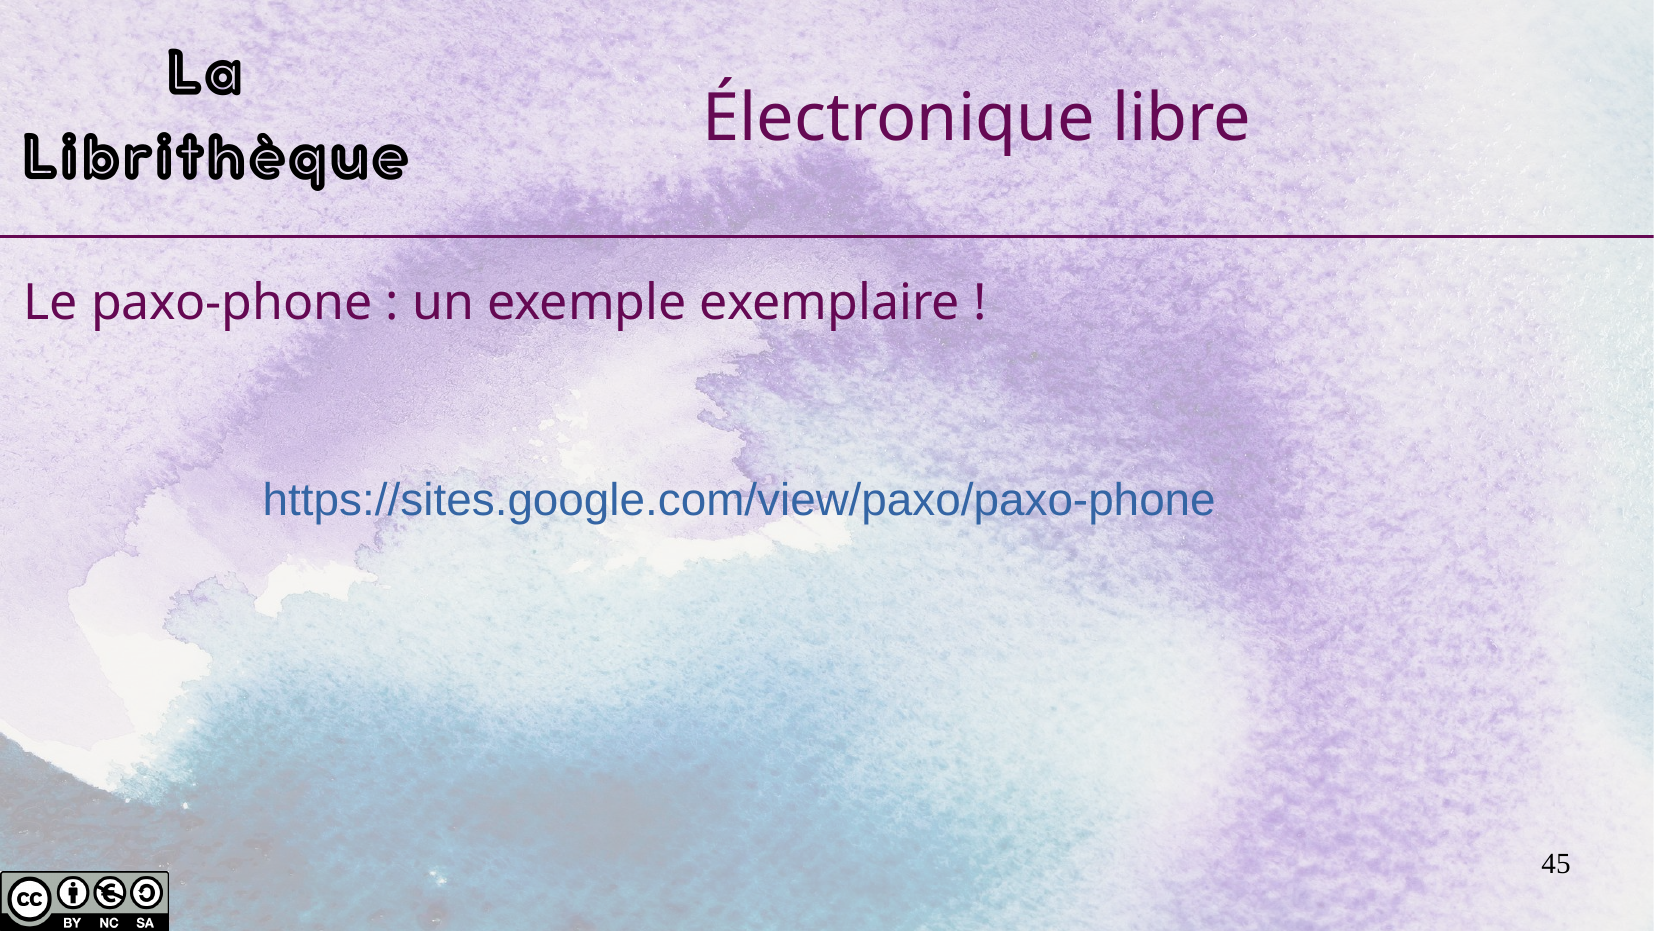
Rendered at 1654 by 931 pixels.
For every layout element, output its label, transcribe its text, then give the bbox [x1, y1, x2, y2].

text_box https://sites.google.com/view/paxo/paxo-phone [248, 466, 1241, 533]
picture [0, 871, 169, 931]
picture [4, 46, 383, 193]
title Électronique libre [383, 37, 1571, 193]
list Le paxo-phone : un exemple exemplaire ! [23, 265, 1512, 355]
